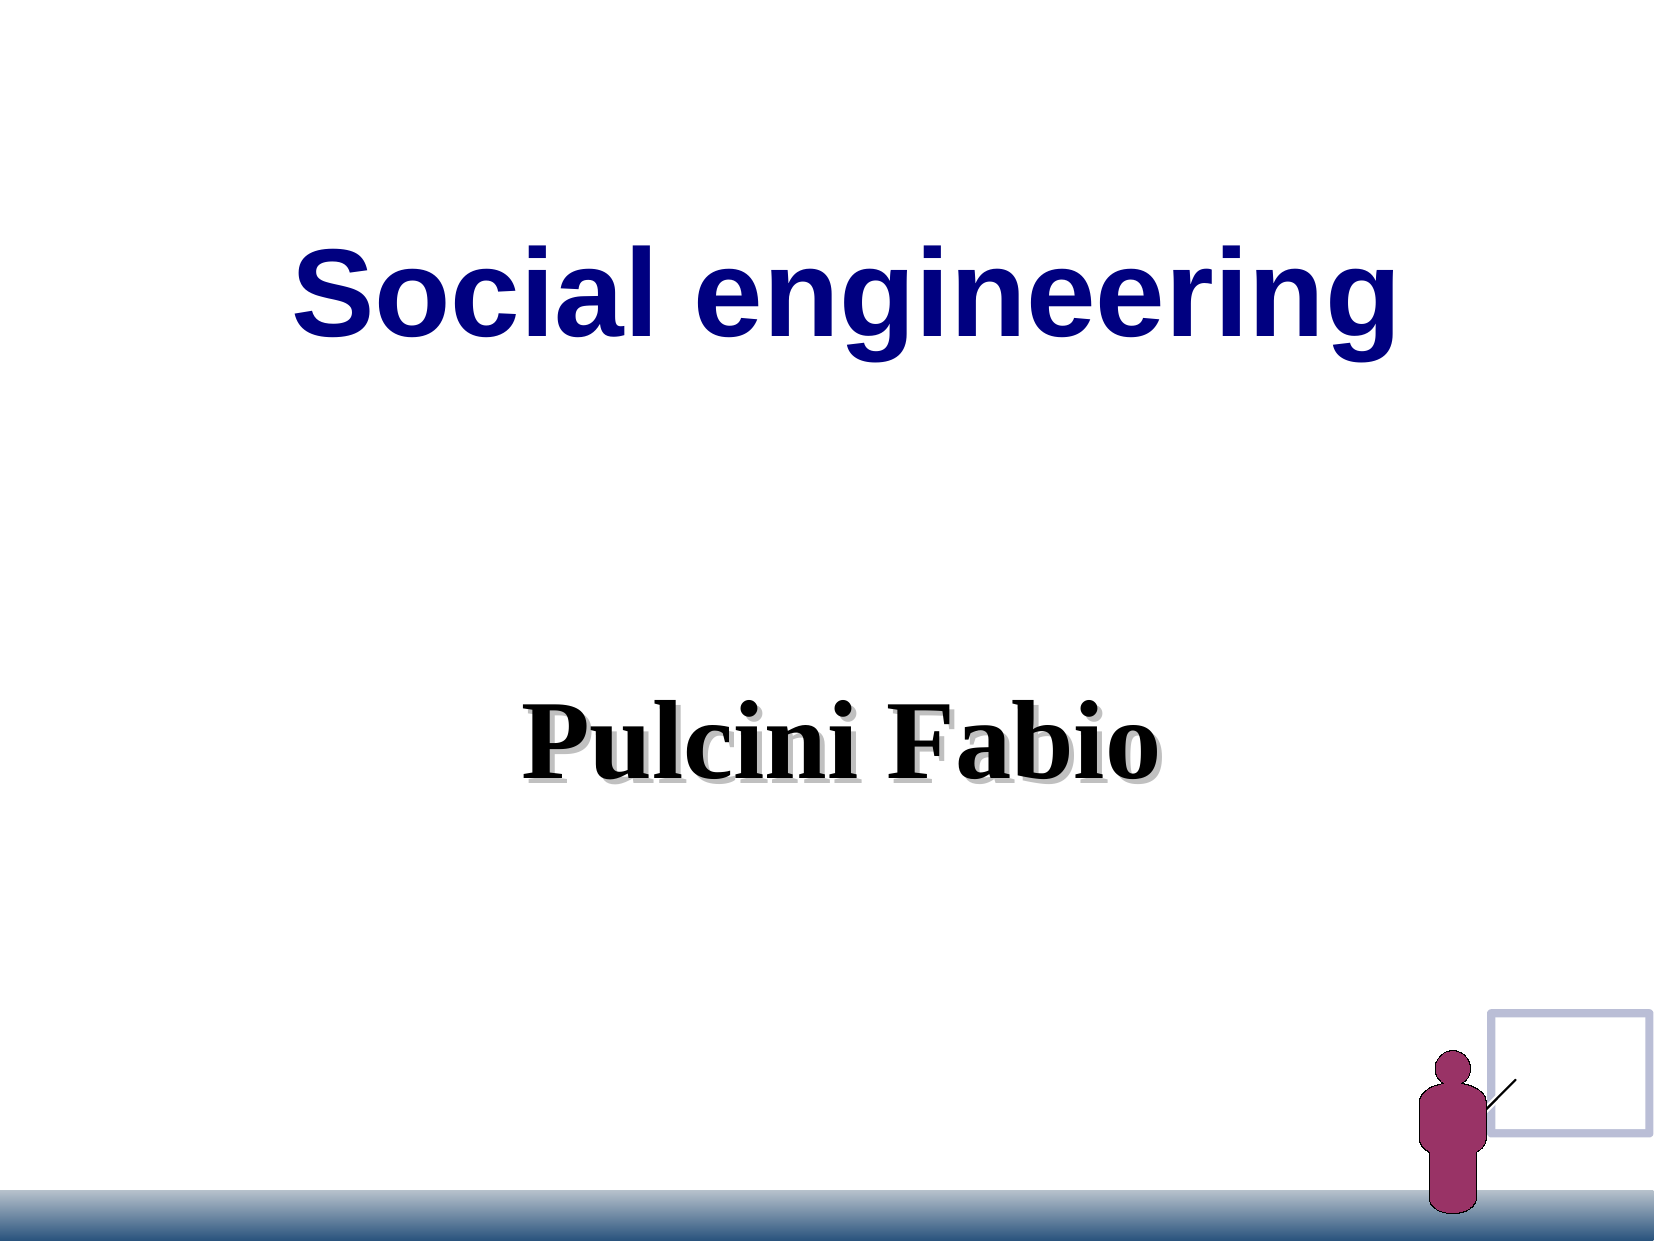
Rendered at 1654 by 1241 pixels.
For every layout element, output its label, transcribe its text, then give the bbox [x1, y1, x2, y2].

title Social engineering [158, 202, 1536, 384]
subtitle Pulcini Fabio [151, 387, 1532, 1169]
